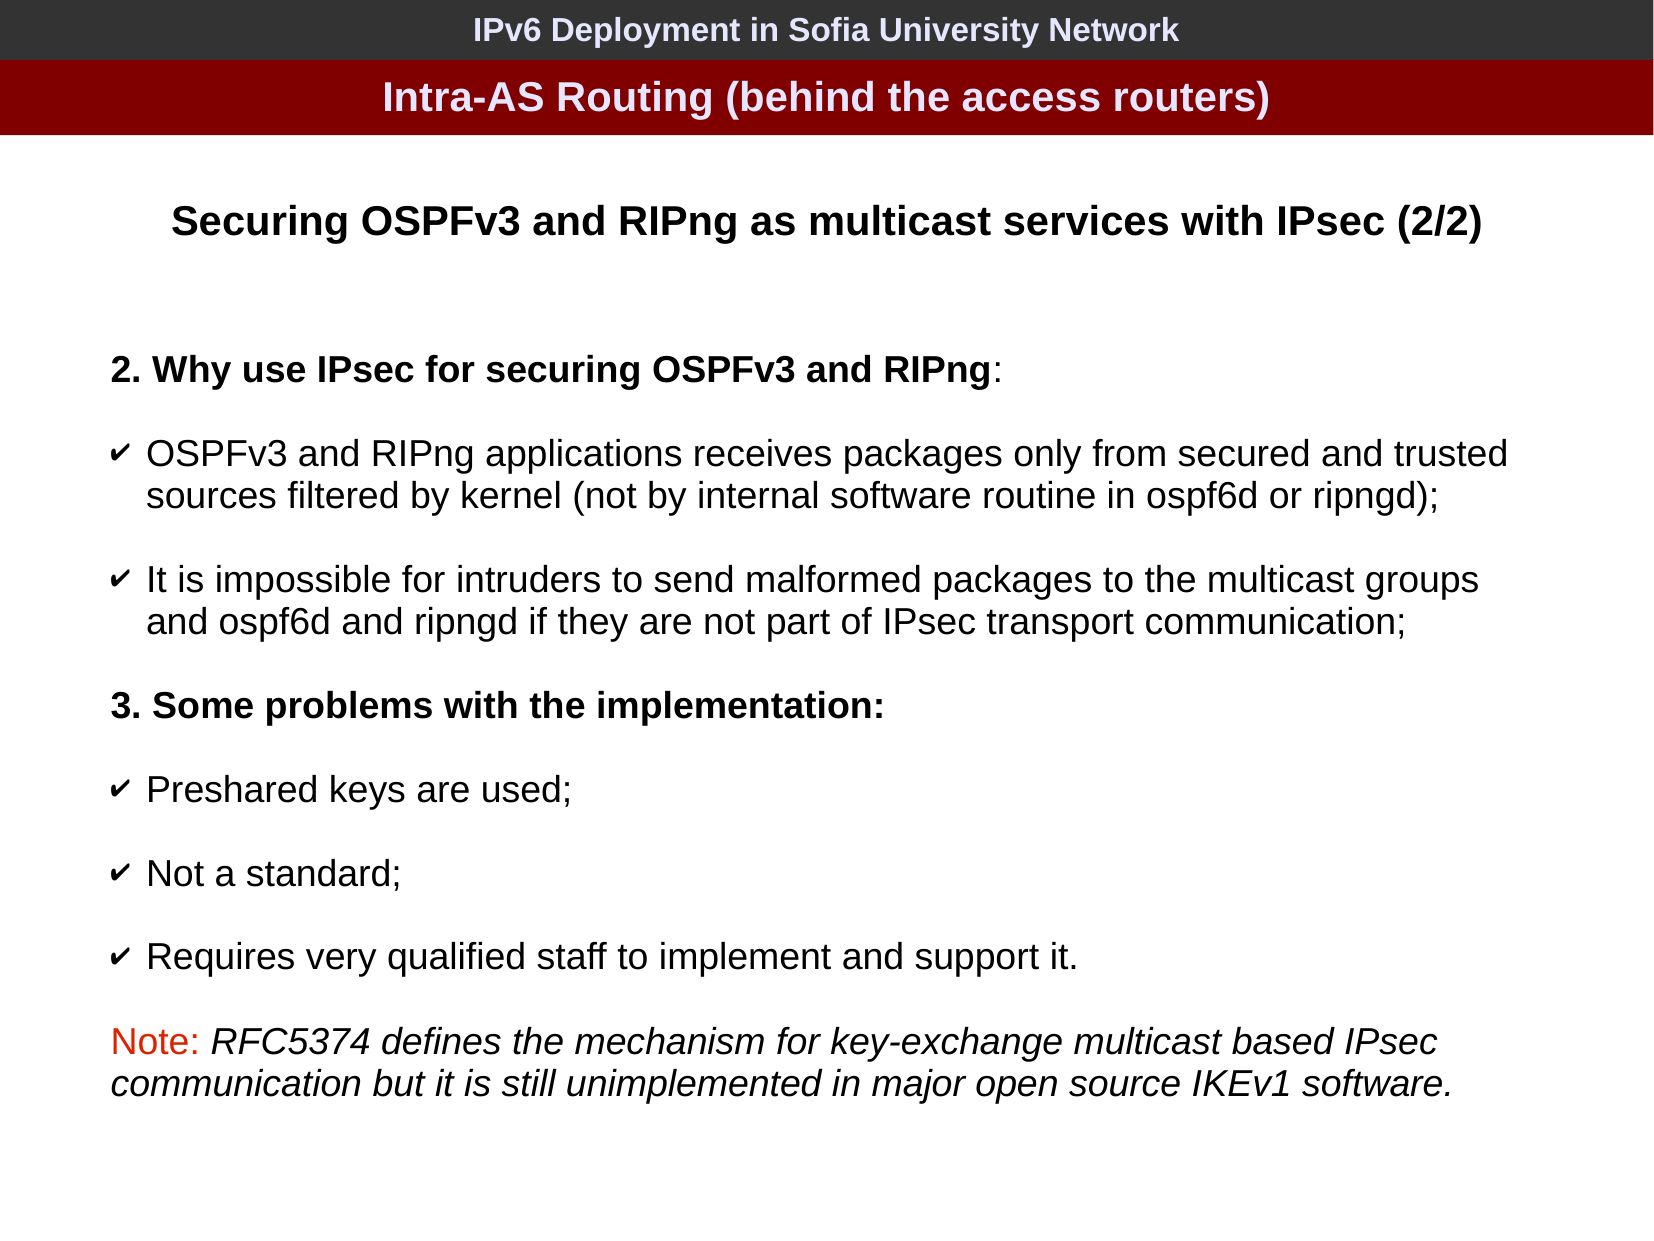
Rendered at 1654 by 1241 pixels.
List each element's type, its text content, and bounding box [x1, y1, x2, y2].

text_box 2. Why use IPsec for securing OSPFv3 and RIPng: OSPFv3 and RIPng applications receives packages only from secured and trusted sources filtered by kernel (not by internal software routine in ospf6d or ripngd); It is impossible for intruders to send malformed packages to the multicast groups and ospf6d and ripngd if they are not part of IPsec transport communication; 3. Some problems with the implementation: Preshared keys are used; Not a standard; Requires very qualified staff to implement and support it. Note: RFC5374 defines the mechanism for key-exchange multicast based IPsec communication but it is still unimplemented in major open source IKEv1 software. [95, 340, 1551, 1119]
text_box Intra-AS Routing (behind the access routers) [0, 61, 1654, 136]
text_box IPv6 Deployment in Sofia University Network [0, 0, 1654, 61]
text_box Securing OSPFv3 and RIPng as multicast services with IPsec (2/2) [30, 183, 1625, 260]
